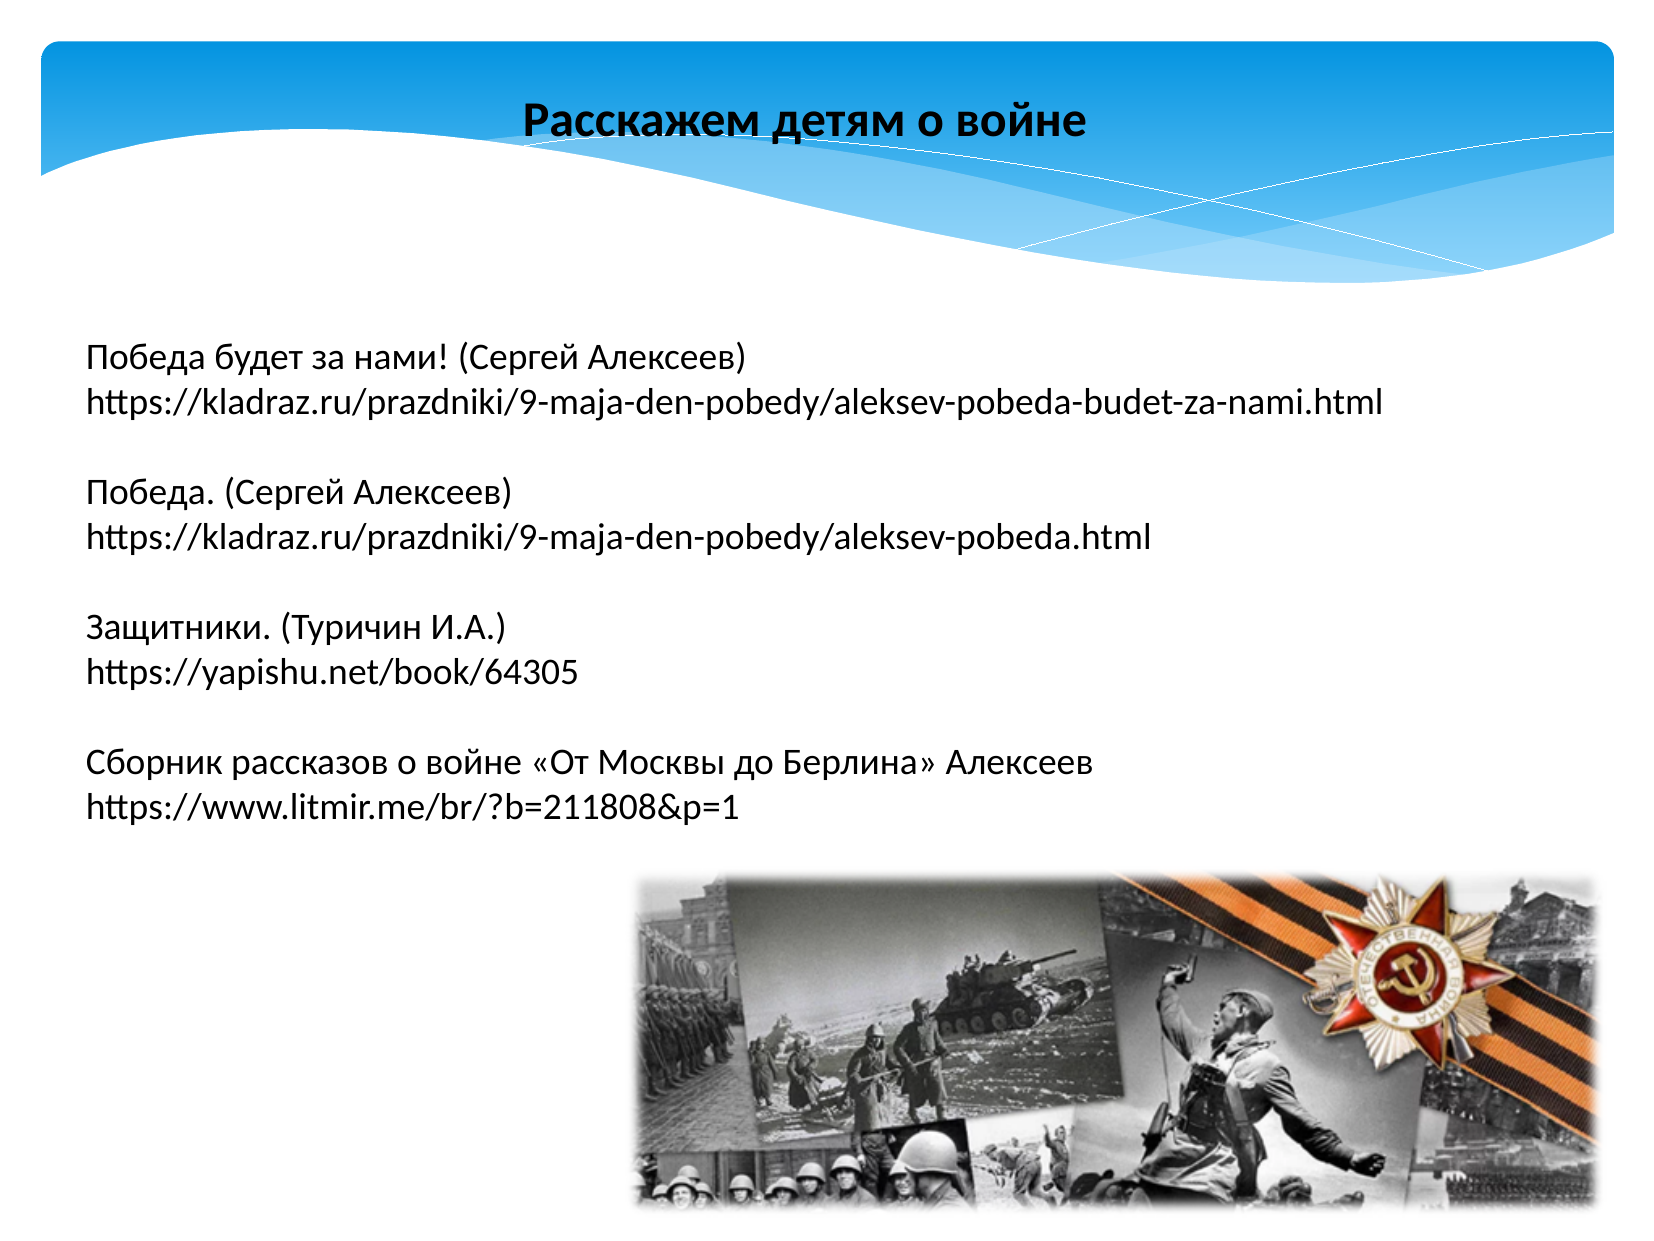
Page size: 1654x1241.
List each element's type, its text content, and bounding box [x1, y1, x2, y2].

text_box Победа будет за нами! (Сергей Алексеев) https://kladraz.ru/prazdniki/9-maja-den-pobedy/aleksev-pobeda-budet-za-nami.html Победа. (Сергей Алексеев) https://kladraz.ru/prazdniki/9-maja-den-pobedy/aleksev-pobeda.html Защитники. (Туричин И.А.) https://yapishu.net/book/64305 Сборник рассказов о войне «От Москвы до Берлина» Алексеев https://www.litmir.me/br/?b=211808&p=1 [71, 325, 1465, 880]
text_box Расскажем детям о войне [507, 78, 1108, 155]
picture [625, 866, 1607, 1218]
